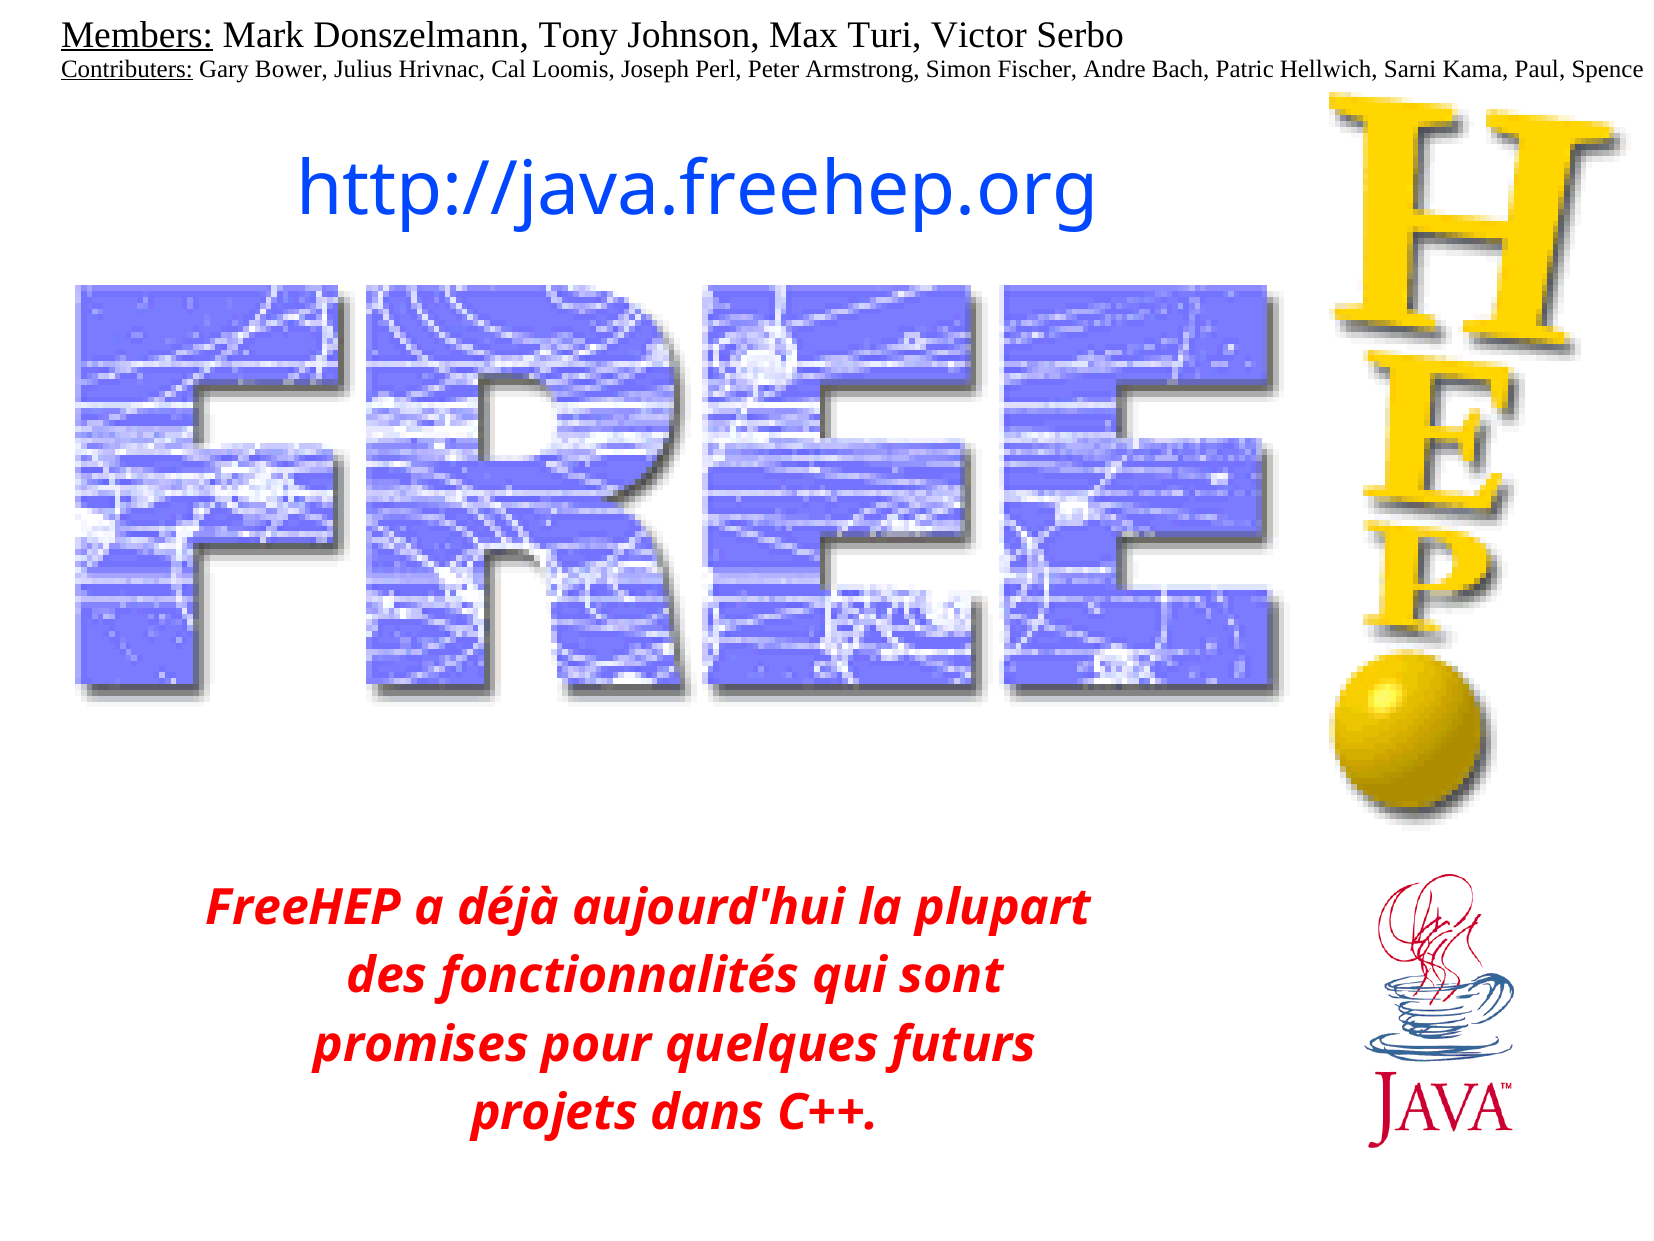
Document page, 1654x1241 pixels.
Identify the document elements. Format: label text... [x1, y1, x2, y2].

text_box http://java.freehep.org [296, 134, 1026, 225]
picture [20, 92, 1654, 837]
text_box Members: Mark Donszelmann, Tony Johnson, Max Turi, Victor Serbo Contributers: Gary Bower, Julius Hrivnac, Cal Loomis, Joseph Perl, Peter Armstrong, Simon Fischer, Andre Bach, Patric Hellwich, Sarni Kama, Paul, Spence [25, 13, 1617, 83]
list FreeHEP a déjà aujourd'hui la plupart des fonctionnalités qui sont promises pour quelques futurs projets dans C++. [185, 871, 1094, 1118]
picture [1364, 874, 1514, 1148]
